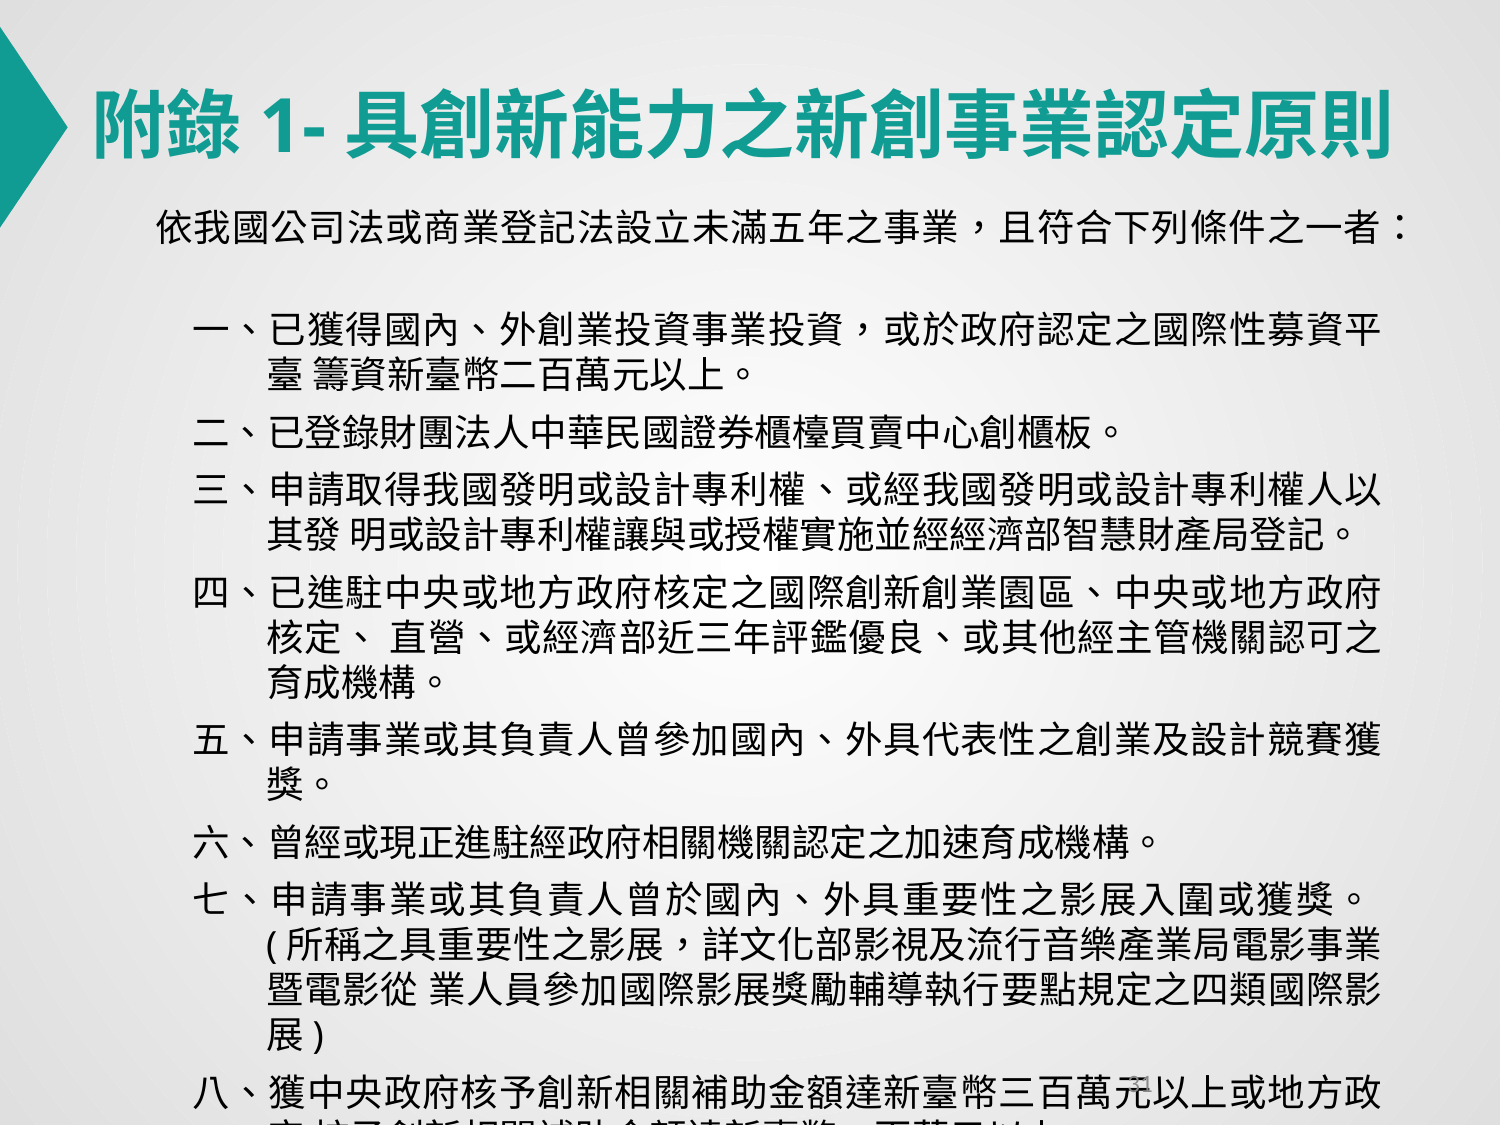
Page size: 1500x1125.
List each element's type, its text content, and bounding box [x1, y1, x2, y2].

text_box 30 [1112, 1052, 1451, 1113]
list 依我國公司法或商業登記法設立未滿五年之事業，且符合下列條件之一者： 一、已獲得國內、外創業投資事業投資，或於政府認定之國際性募資平臺 籌資新臺幣二百萬元以上。 二、已登錄財團法人中華民國證券櫃檯買賣中心創櫃板。 三、申請取得我國發明或設計專利權、或經我國發明或設計專利權人以其發 明或設計專利權讓與或授權實施並經經濟部智慧財產局登記。 四、已進駐中央或地方政府核定之國際創新創業園區、中央或地方政府核定、 直營、或經濟部近三年評鑑優良、或其他經主管機關認可之育成機構。 五、申請事業或其負責人曾參加國內、外具代表性之創業及設計競賽獲獎。 六、曾經或現正進駐經政府相關機關認定之加速育成機構。 七、申請事業或其負責人曾於國內、外具重要性之影展入圍或獲獎。(所稱之具重要性之影展，詳文化部影視及流行音樂產業局電影事業暨電影從 業人員參加國際影展獎勵輔導執行要點規定之四類國際影展) 八、獲中央政府核予創新相關補助金額達新臺幣三百萬元以上或地方政府 核予創新相關補助金額達新臺幣一百萬元以上。 九、其他經中央目的事業主管機關認定。 [103, 196, 1397, 1053]
title 附錄1-具創新能力之新創事業認定原則 [76, 79, 1500, 177]
